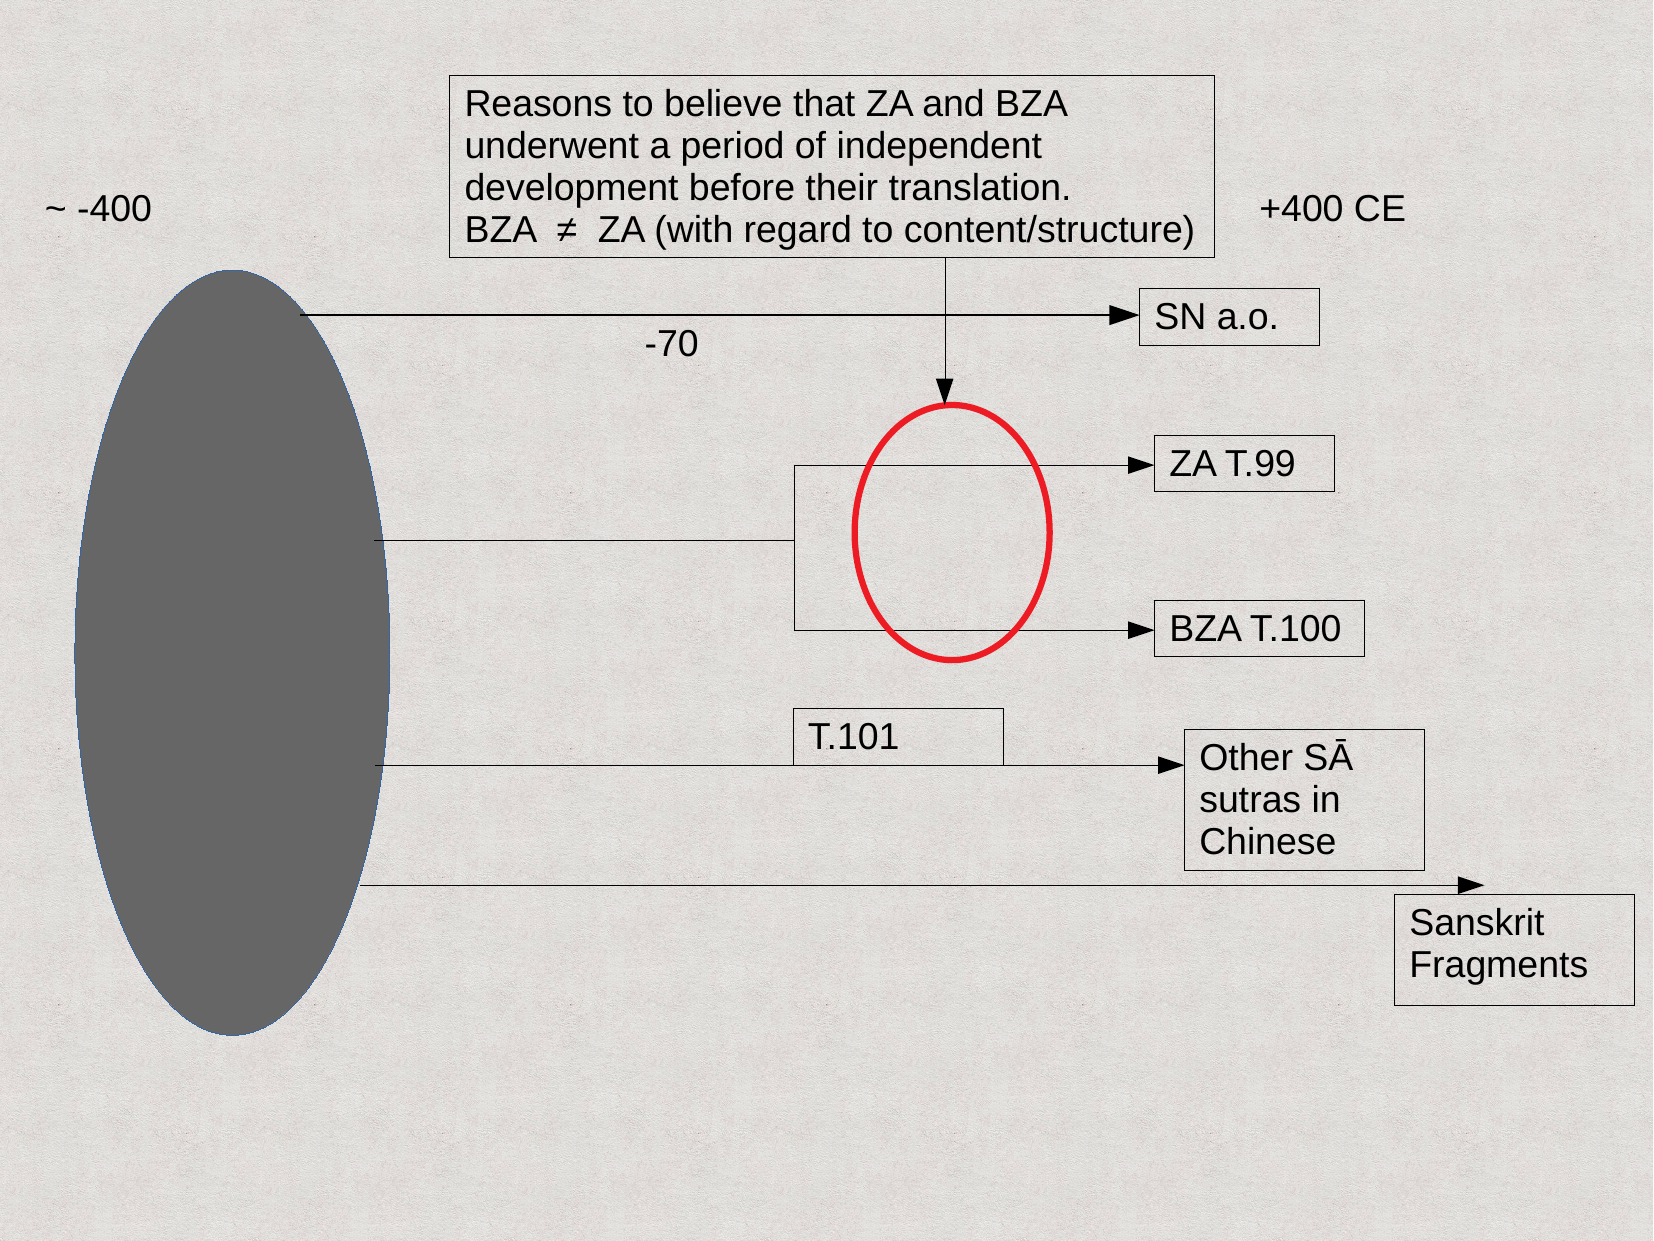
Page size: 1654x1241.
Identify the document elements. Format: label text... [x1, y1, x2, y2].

text_box Sanskrit Fragments [1394, 894, 1635, 1006]
text_box -70 [629, 315, 780, 372]
picture [0, 0, 1654, 1241]
text_box Other SĀ sutras in Chinese [1184, 729, 1425, 871]
text_box +400 CE [1244, 180, 1470, 237]
text_box ZA T.99 [1154, 435, 1335, 492]
text_box Reasons to believe that ZA and BZA underwent a period of independent development before their translation. BZA ≠ ZA (with regard to content/structure) [449, 75, 1215, 258]
text_box [74, 279, 390, 1036]
text_box BZA T.100 [1154, 600, 1365, 657]
text_box T.101 [793, 708, 1004, 765]
text_box ~ -400 [29, 180, 285, 279]
text_box SN a.o. [1139, 288, 1320, 346]
